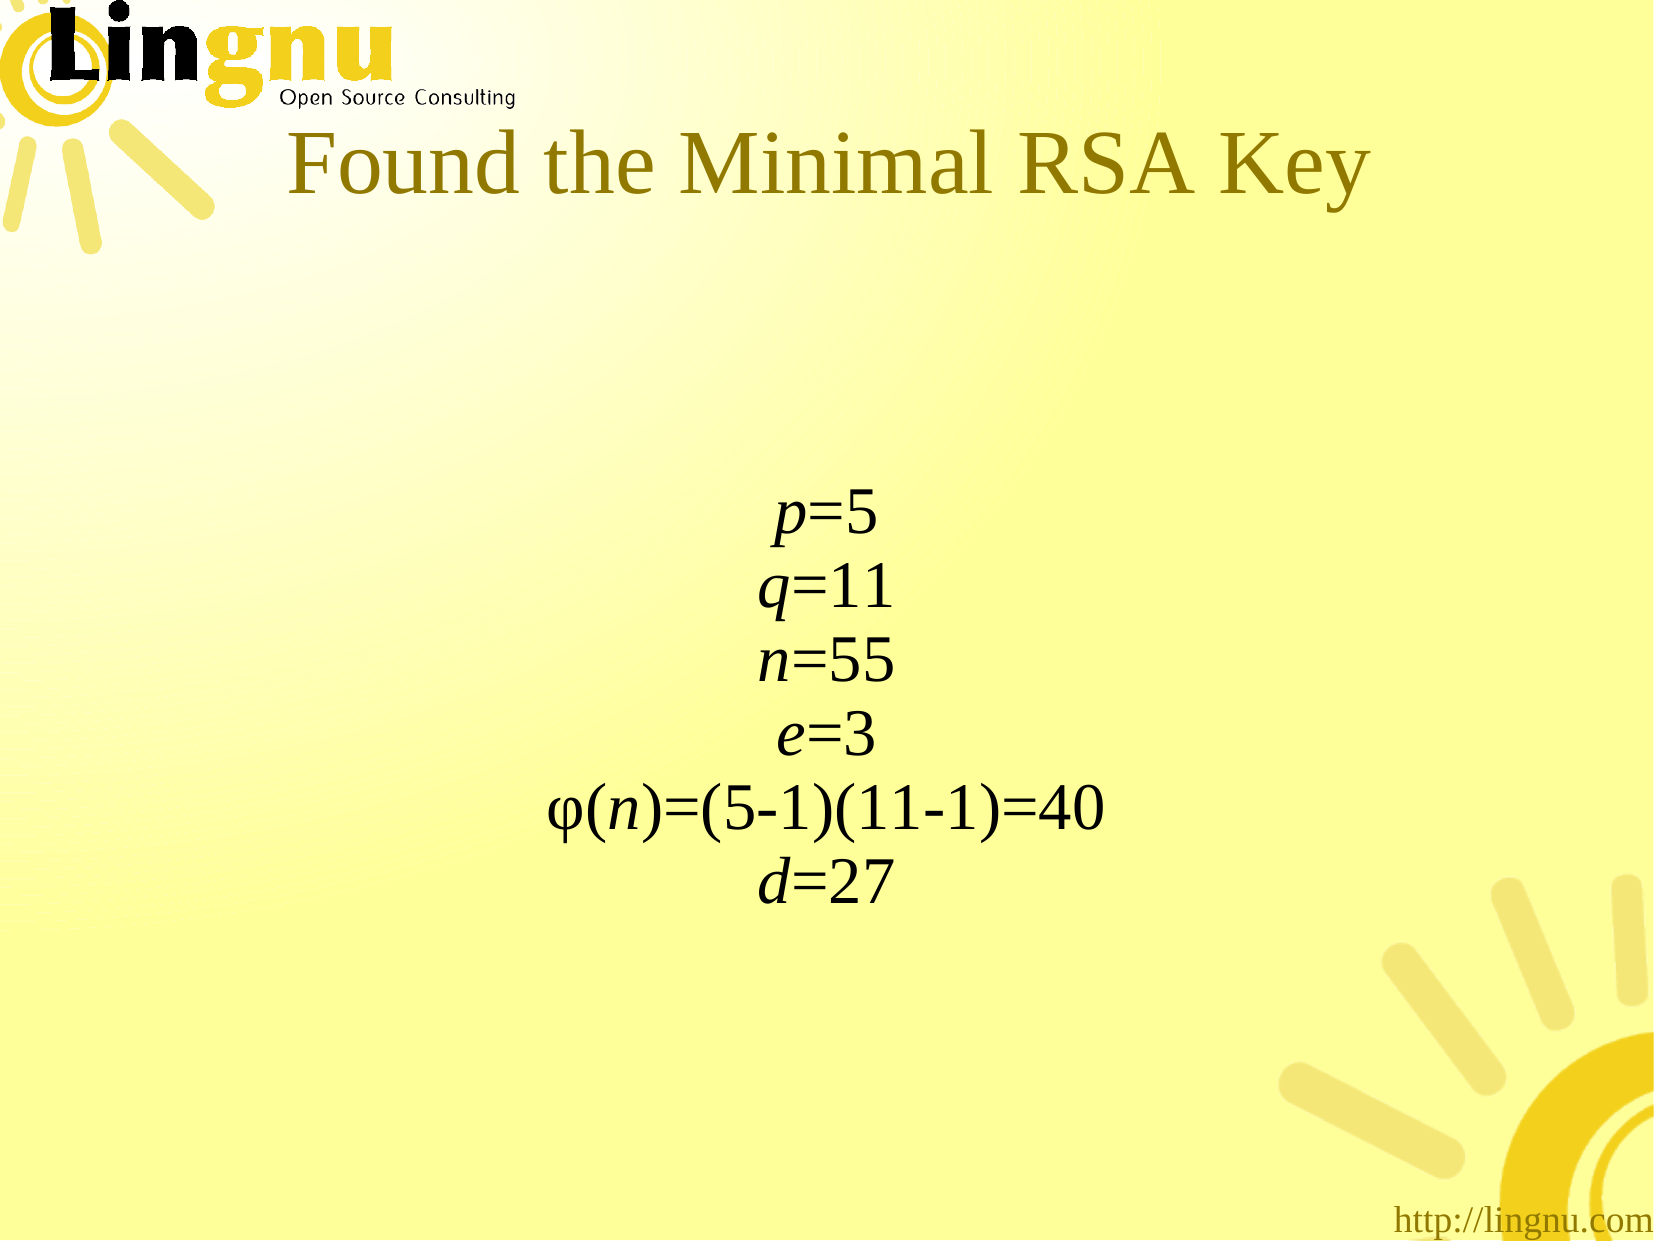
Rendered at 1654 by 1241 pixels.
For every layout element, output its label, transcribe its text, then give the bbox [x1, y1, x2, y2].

picture [0, 0, 516, 256]
picture [1256, 871, 1654, 1241]
subtitle p=5 q=11 n=55 e=3 φ(n)=(5-1)(11-1)=40 d=27 [29, 265, 1625, 1127]
title Found the Minimal RSA Key [123, 58, 1536, 265]
